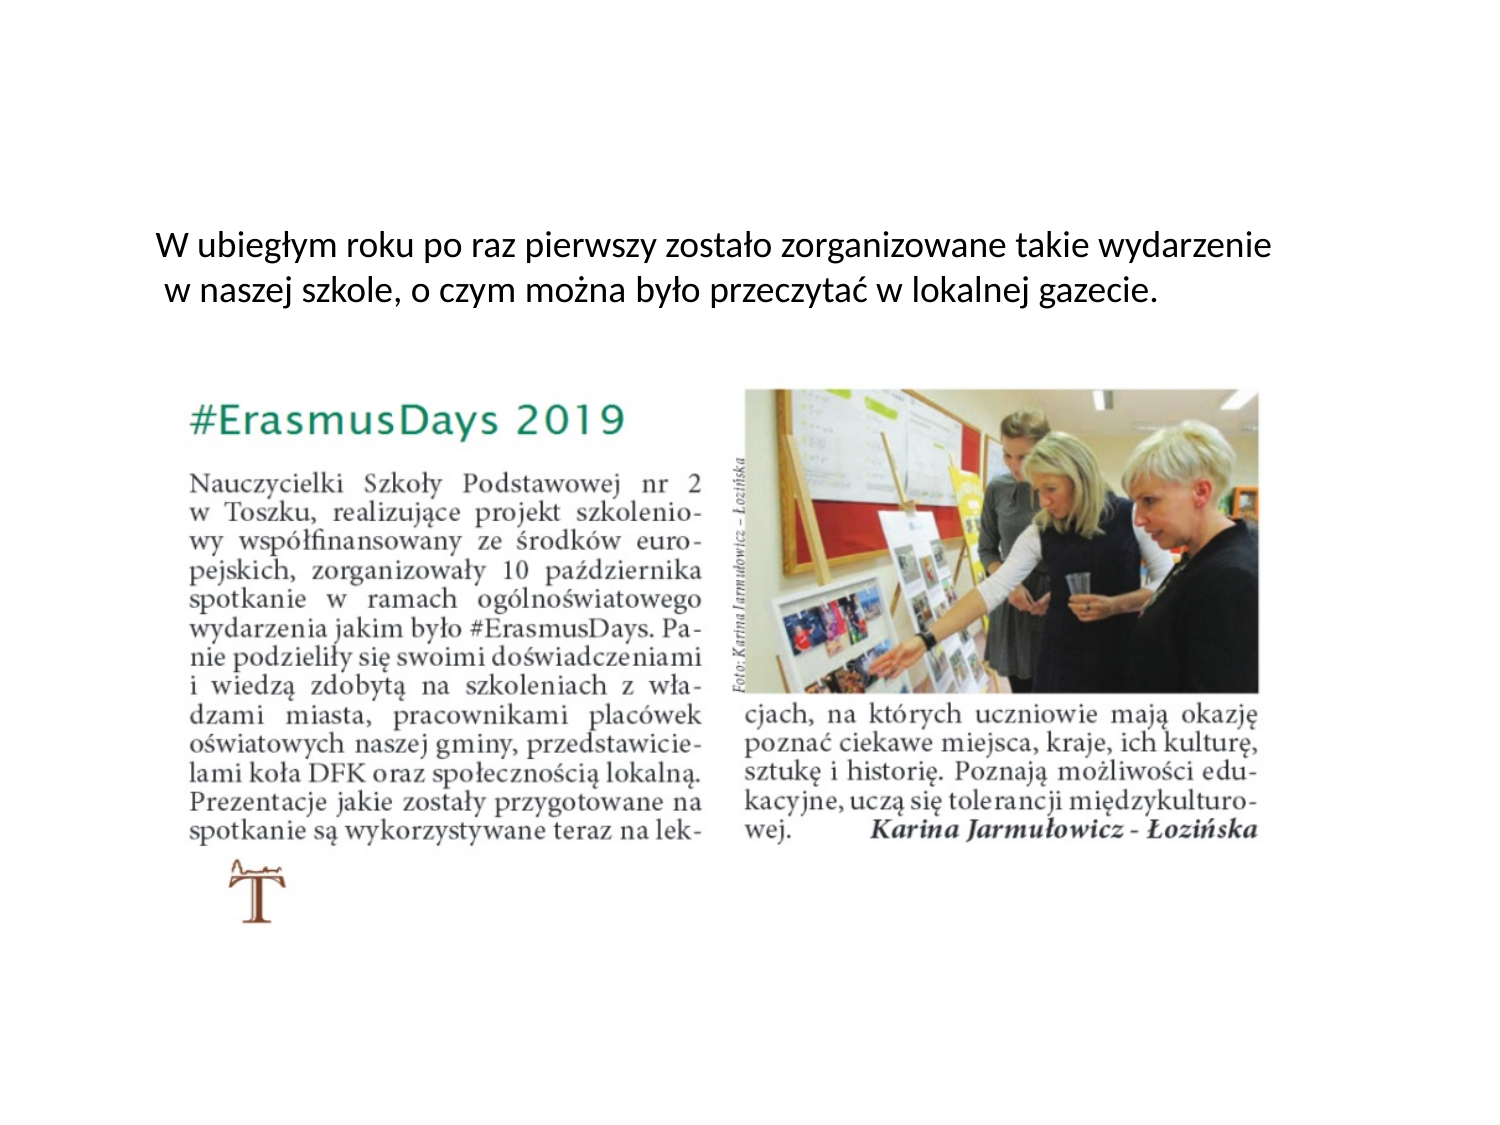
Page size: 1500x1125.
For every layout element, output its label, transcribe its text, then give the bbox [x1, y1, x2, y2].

picture [164, 351, 1278, 938]
text_box W ubiegłym roku po raz pierwszy zostało zorganizowane takie wydarzenie w naszej szkole, o czym można było przeczytać w lokalnej gazecie. [140, 212, 1336, 318]
